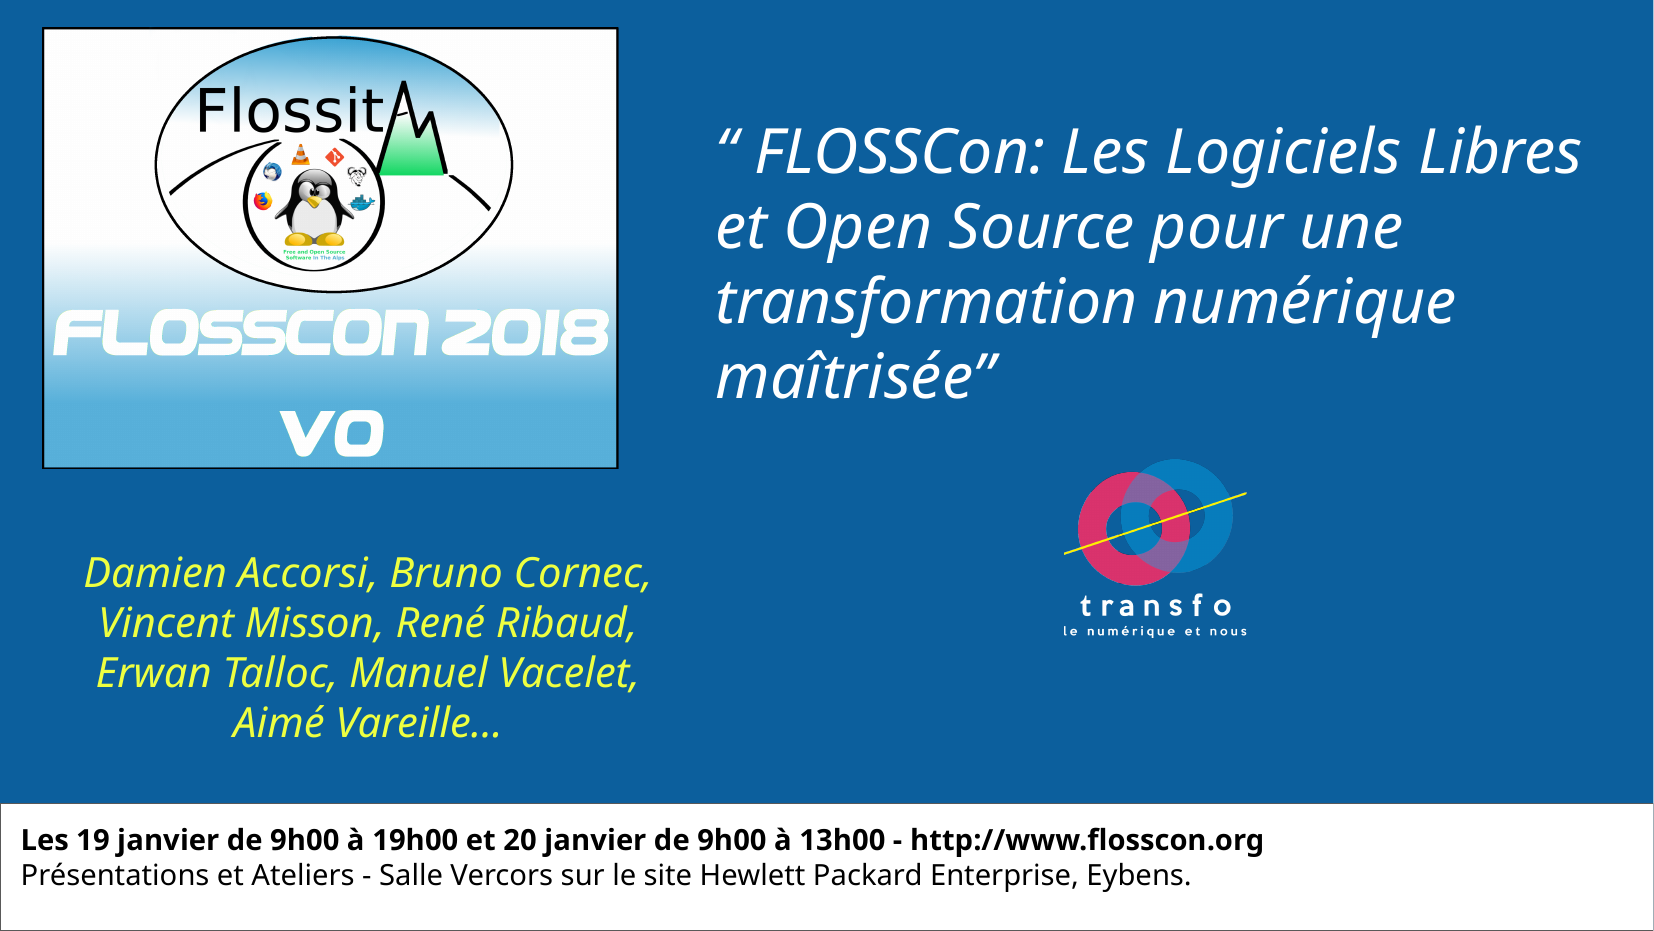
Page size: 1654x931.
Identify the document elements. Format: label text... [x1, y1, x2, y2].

text_box [0, 803, 1654, 931]
picture [952, 410, 1364, 698]
text_box “ FLOSSCon: Les Logiciels Libres et Open Source pour une transformation numérique maîtrisée” [700, 95, 1654, 578]
picture [42, 26, 619, 469]
title Damien Accorsi, Bruno Cornec, Vincent Misson, René Ribaud, Erwan Talloc, Manuel Vacelet, Aimé Vareille... [35, 574, 701, 717]
text_box Les 19 janvier de 9h00 à 19h00 et 20 janvier de 9h00 à 13h00 - http://www.flosscon.org Présentations et Ateliers - Salle Vercors sur le site Hewlett Packard Enterprise, Eybens. [5, 806, 1654, 915]
